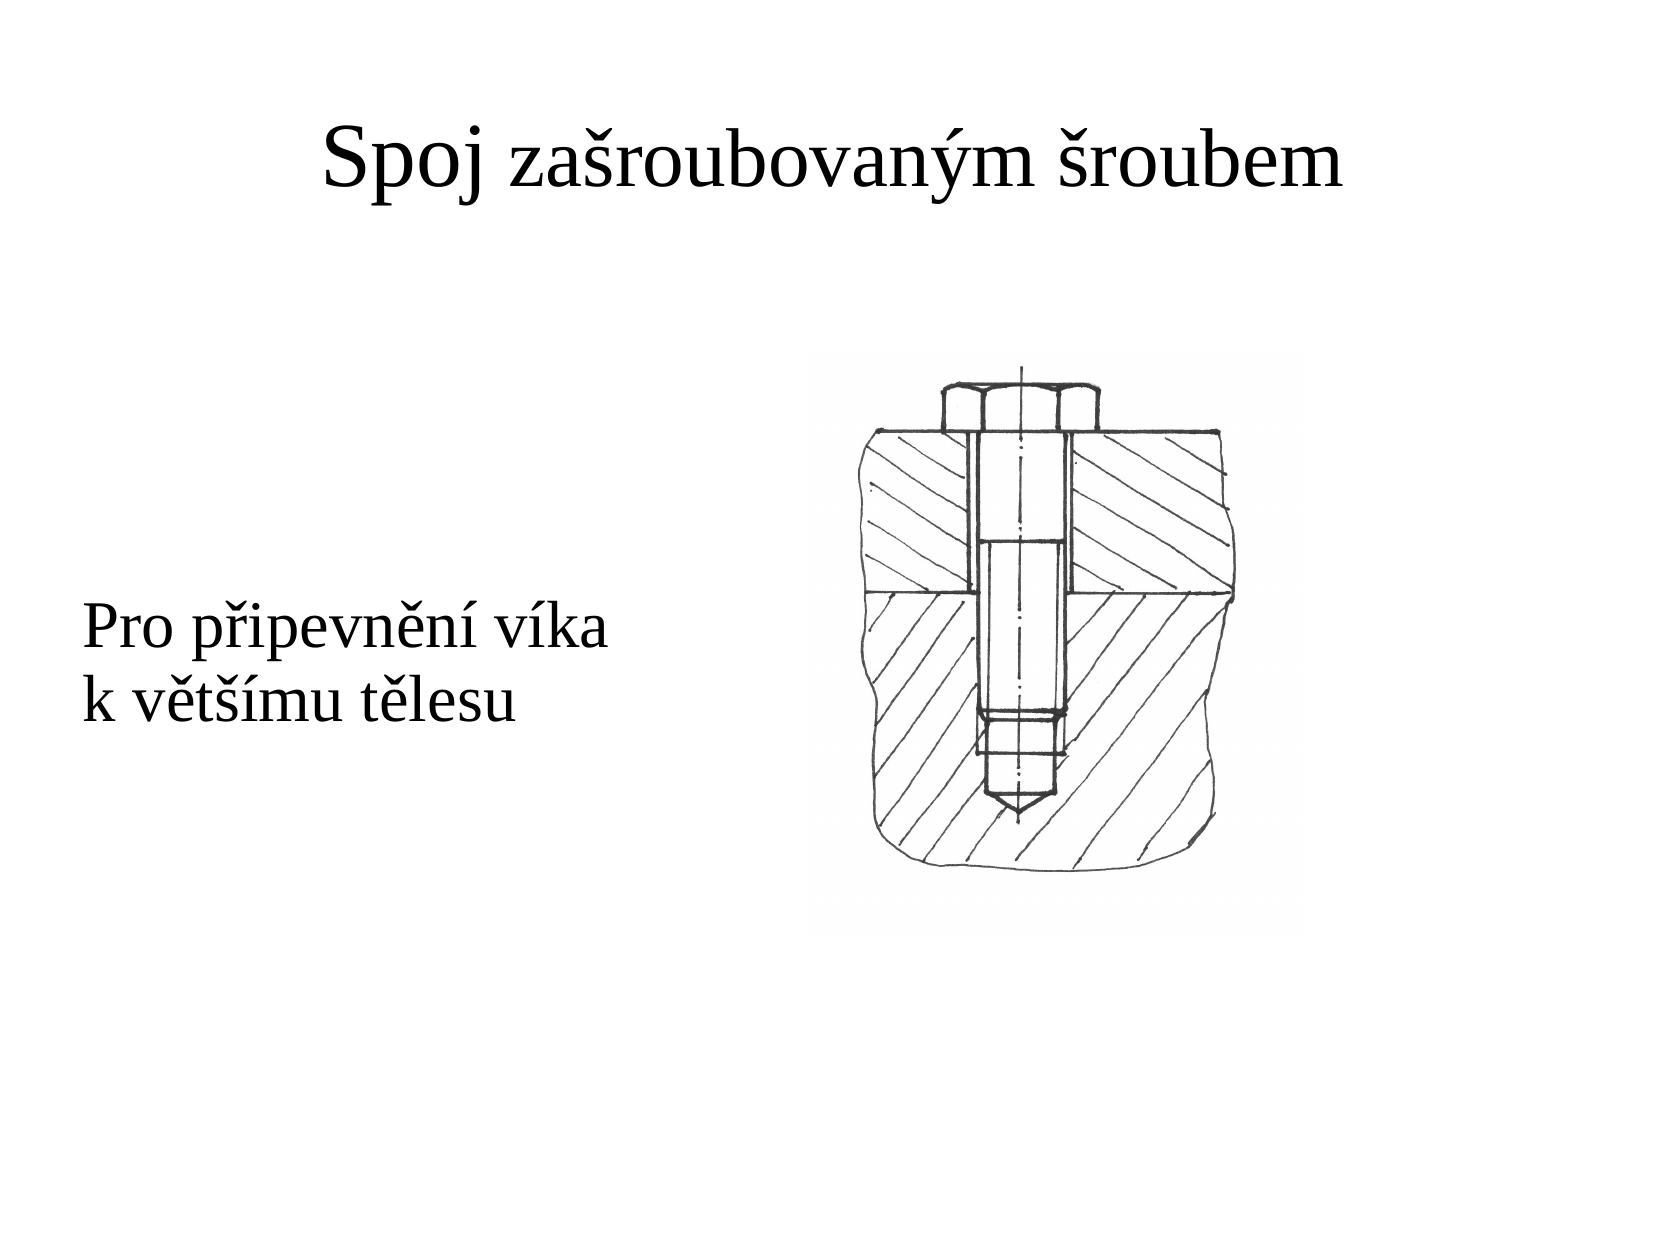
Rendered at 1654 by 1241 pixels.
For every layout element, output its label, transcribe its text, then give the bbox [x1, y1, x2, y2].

subtitle Pro připevnění víka k většímu tělesu [82, 297, 1571, 1102]
title Spoj zašroubovaným šroubem [88, 59, 1577, 252]
picture [805, 350, 1306, 941]
